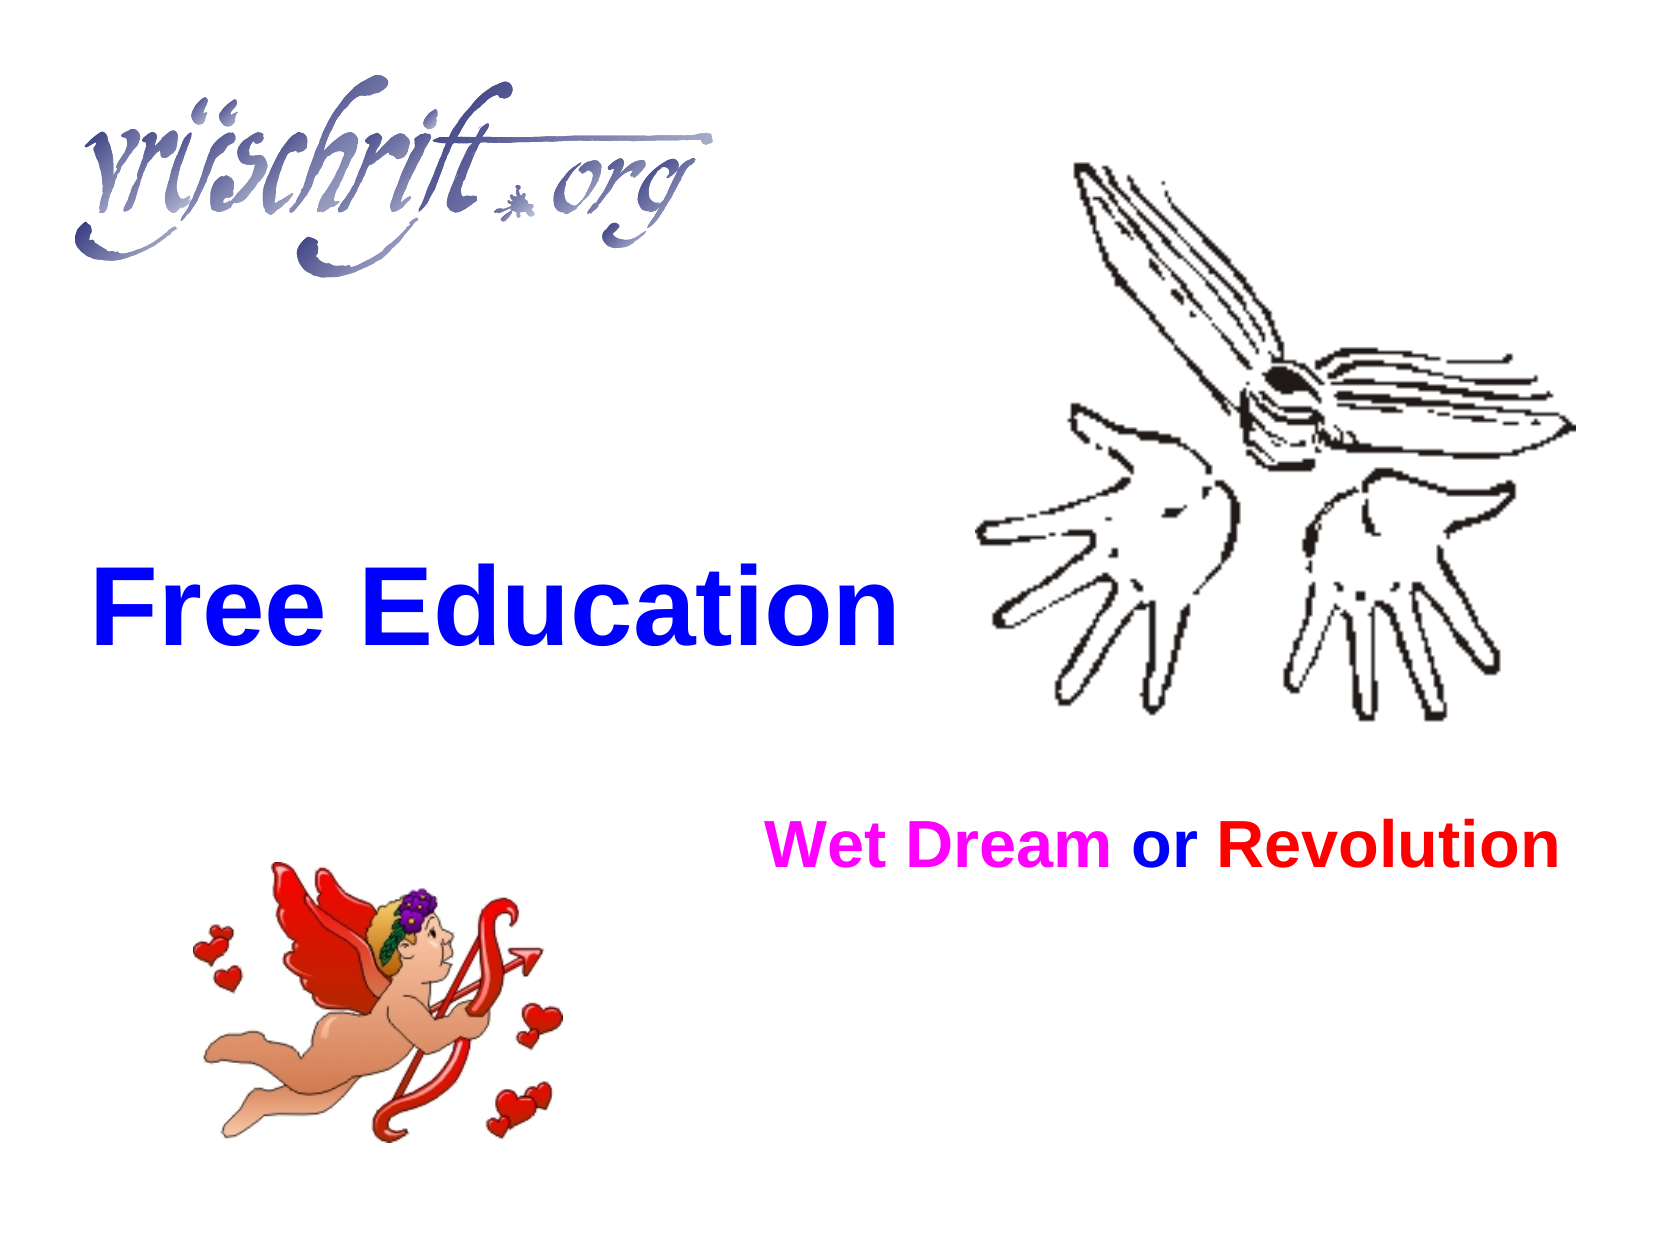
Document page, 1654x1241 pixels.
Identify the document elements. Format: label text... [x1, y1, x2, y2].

text_box [602, 222, 647, 249]
text_box [75, 221, 178, 261]
text_box [553, 160, 602, 215]
text_box [191, 97, 208, 125]
text_box [637, 158, 696, 229]
text_box [587, 158, 646, 215]
picture [193, 862, 563, 1143]
text_box [289, 75, 410, 213]
text_box [123, 130, 178, 212]
text_box [418, 81, 713, 213]
text_box [210, 131, 268, 213]
text_box [262, 131, 308, 215]
text_box [390, 133, 432, 212]
text_box [296, 217, 419, 278]
text_box [165, 132, 236, 221]
text_box Free Education [75, 536, 771, 697]
text_box [219, 99, 238, 127]
text_box [84, 129, 141, 214]
text_box [494, 185, 535, 222]
text_box [423, 109, 438, 130]
picture [975, 161, 1576, 725]
text_box Wet Dream or Revolution [750, 799, 1435, 900]
